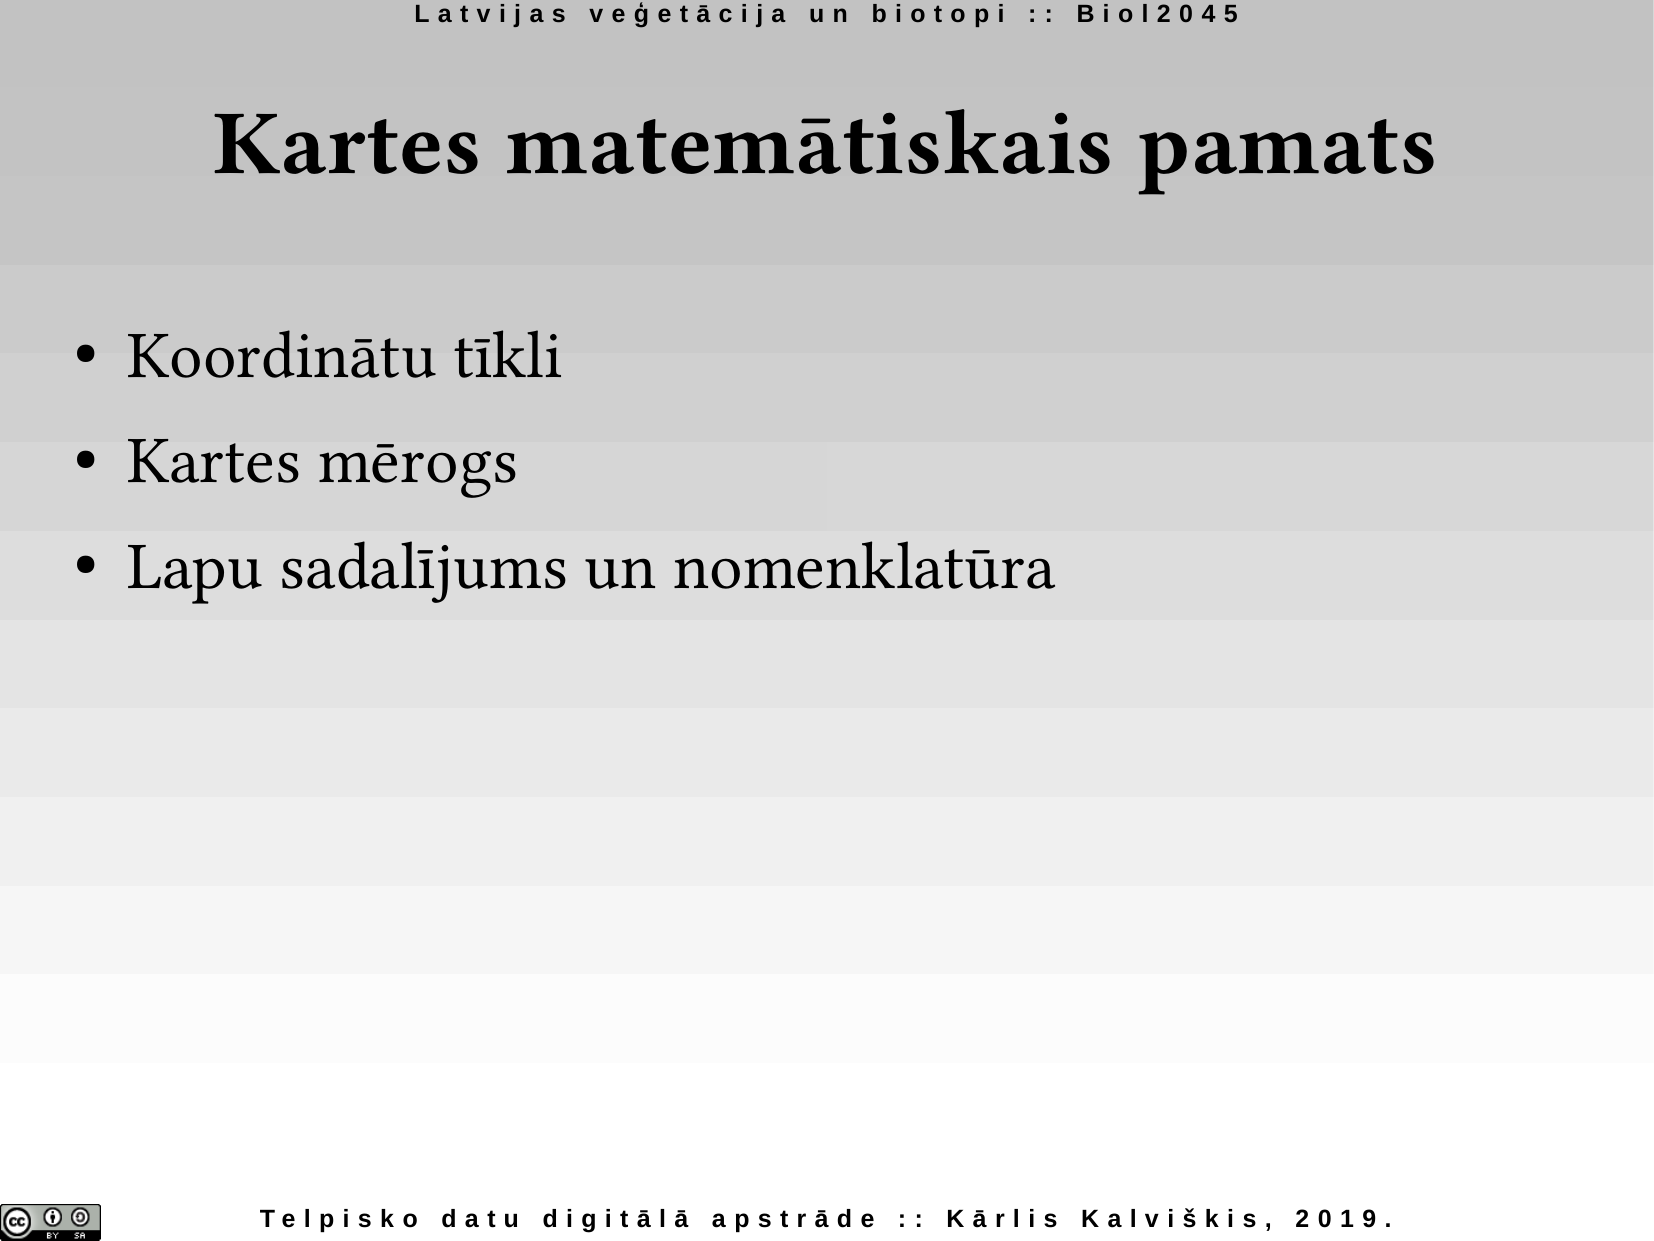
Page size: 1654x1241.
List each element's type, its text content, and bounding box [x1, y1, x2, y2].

title Kartes matemātiskais pamats [0, 1, 1654, 287]
picture [0, 287, 1654, 1241]
list Koordinātu tīkli Kartes mērogs Lapu sadalījums un nomenklatūra [56, 317, 1600, 1175]
